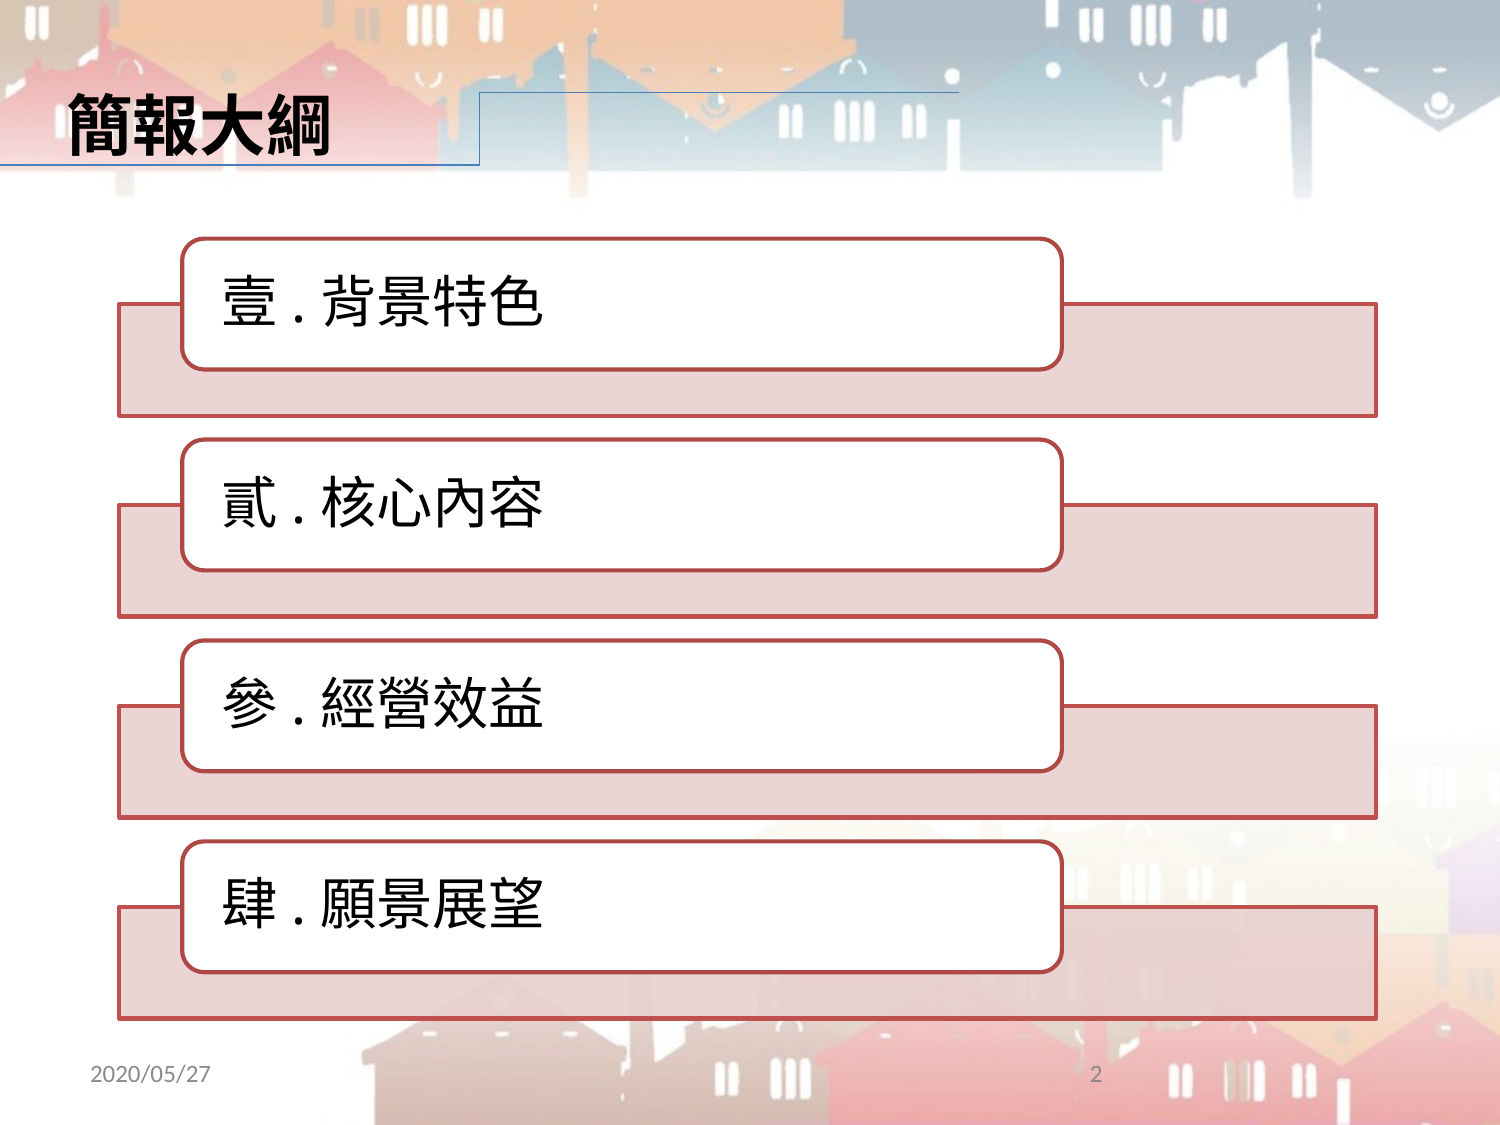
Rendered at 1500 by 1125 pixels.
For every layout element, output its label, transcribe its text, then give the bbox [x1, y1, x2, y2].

text_box 2020/05/27 [75, 1042, 426, 1103]
text_box [119, 907, 1376, 1018]
text_box 參.經營效益 [182, 640, 1062, 772]
text_box 簡報大綱 [51, 76, 462, 173]
text_box 貳.核心內容 [182, 439, 1062, 571]
text_box 、園區經營效益與成果 [444, 617, 930, 640]
text_box [119, 304, 1376, 416]
text_box [119, 706, 1376, 818]
text_box [119, 505, 1376, 617]
text_box 2 [1074, 1042, 1426, 1103]
text_box 壹.背景特色 [182, 238, 1062, 370]
text_box 肆.願景展望 [182, 841, 1062, 973]
